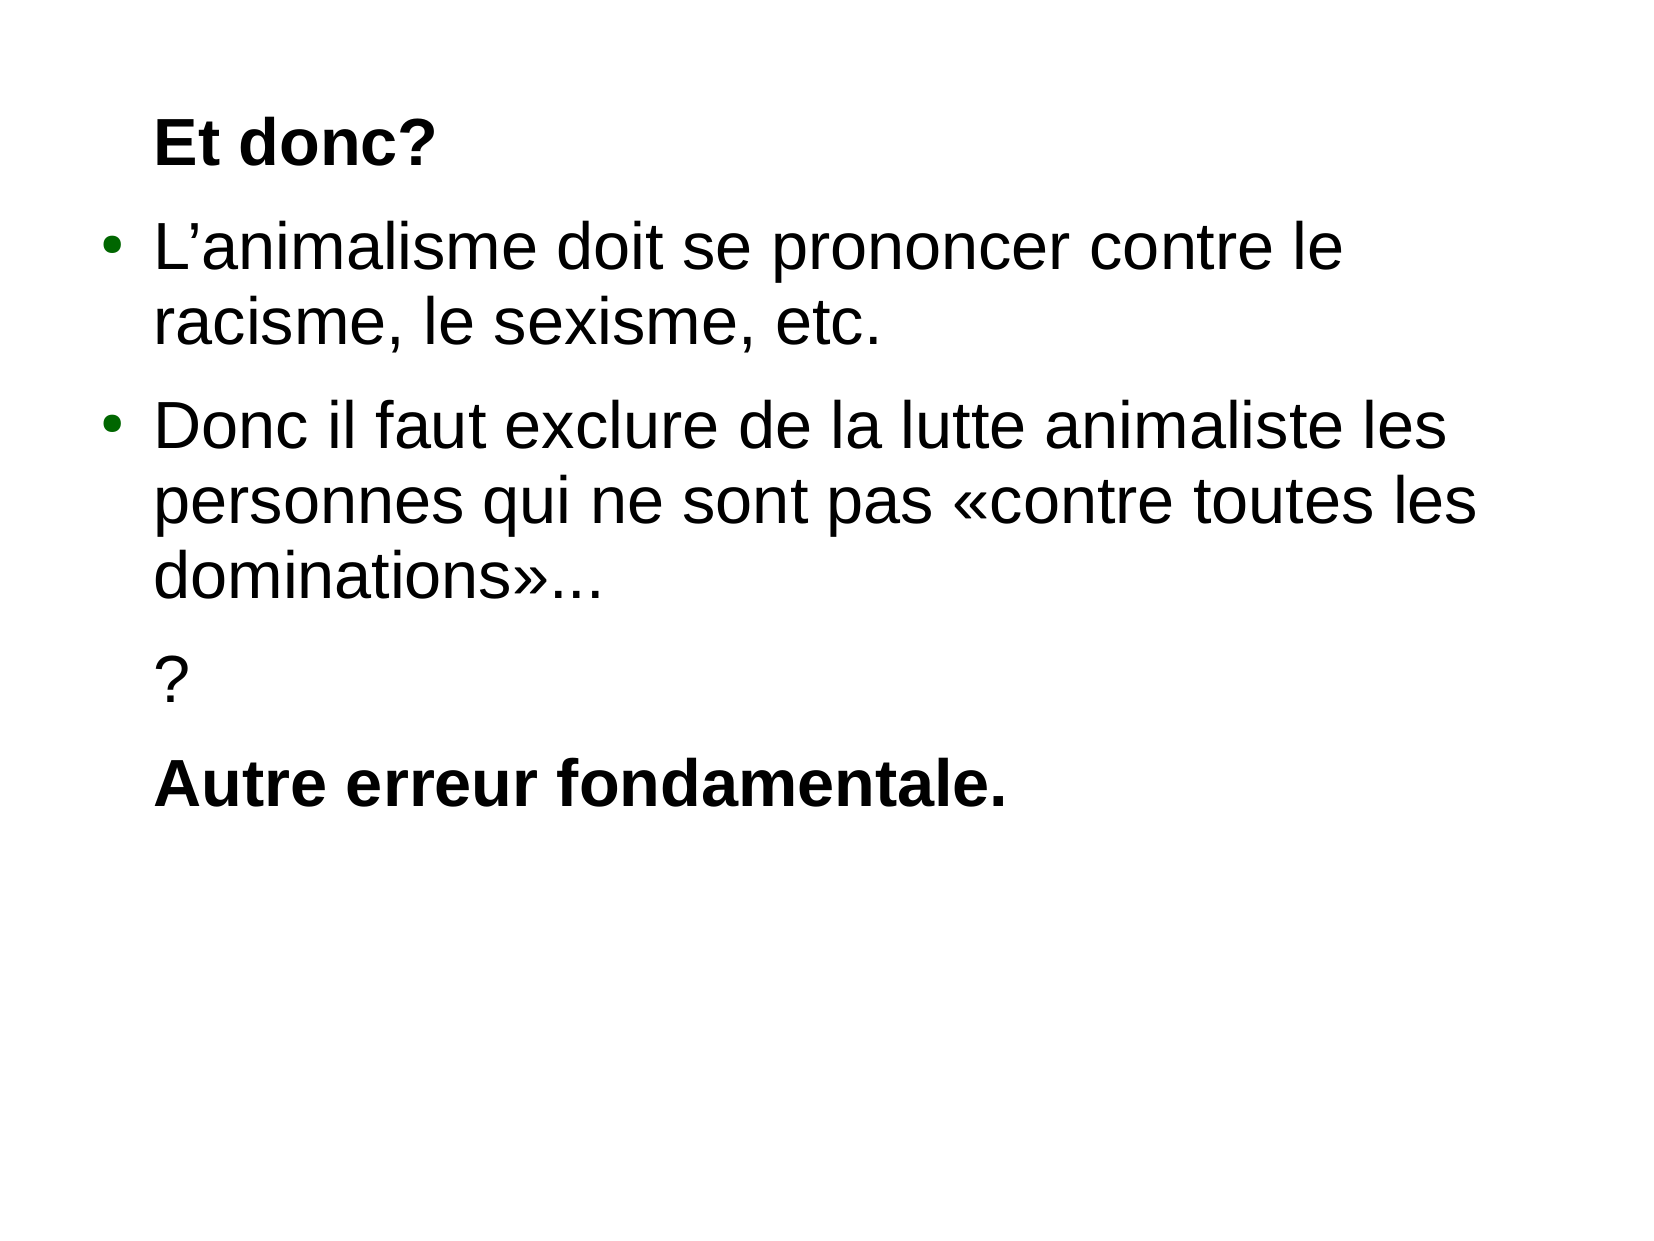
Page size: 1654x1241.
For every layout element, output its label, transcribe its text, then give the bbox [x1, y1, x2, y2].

list Et donc? L’animalisme doit se prononcer contre le racisme, le sexisme, etc. Donc il faut exclure de la lutte animaliste les personnes qui ne sont pas «contre toutes les dominations»... ? Autre erreur fondamentale. [82, 105, 1571, 1019]
